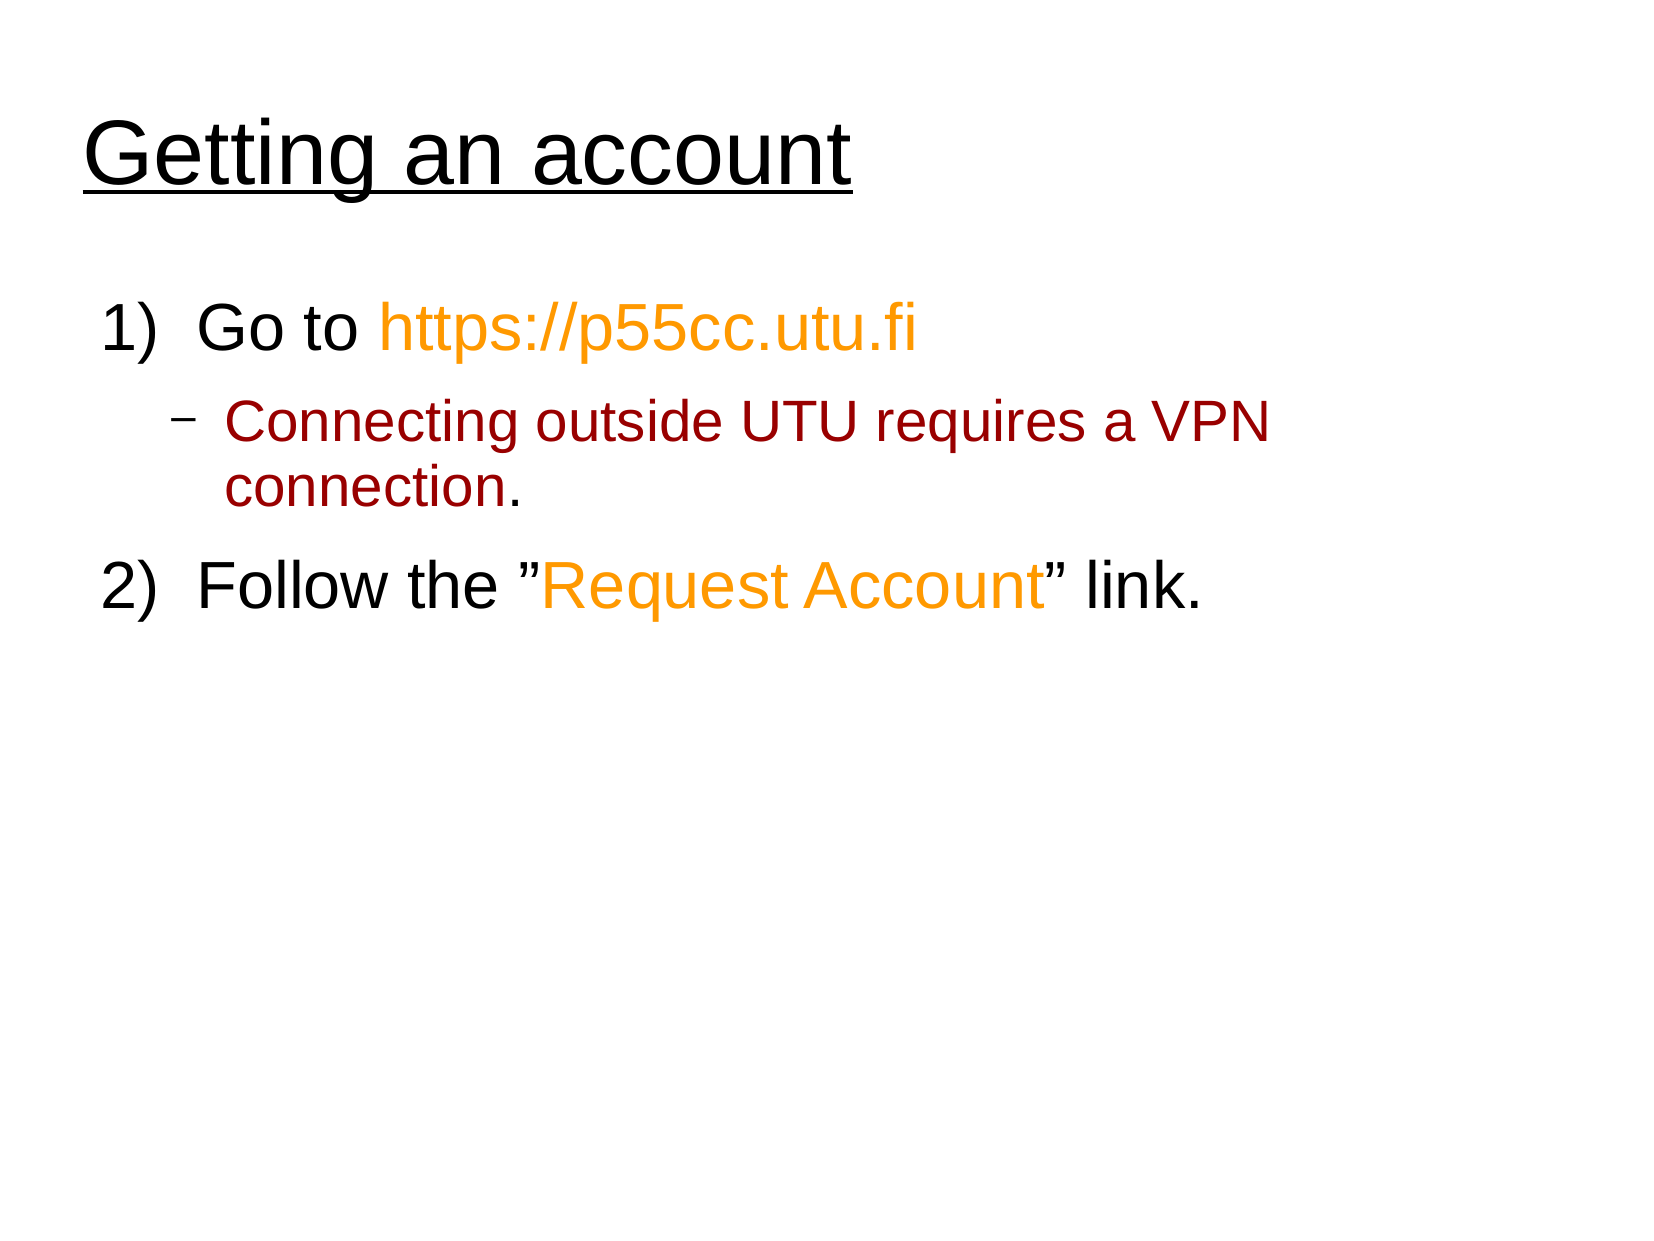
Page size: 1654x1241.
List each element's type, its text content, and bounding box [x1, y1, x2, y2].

title Getting an account [82, 49, 1571, 257]
list Go to https://p55cc.utu.fi Connecting outside UTU requires a VPN connection. Follow the ”Request Account” link. [82, 290, 1571, 1010]
